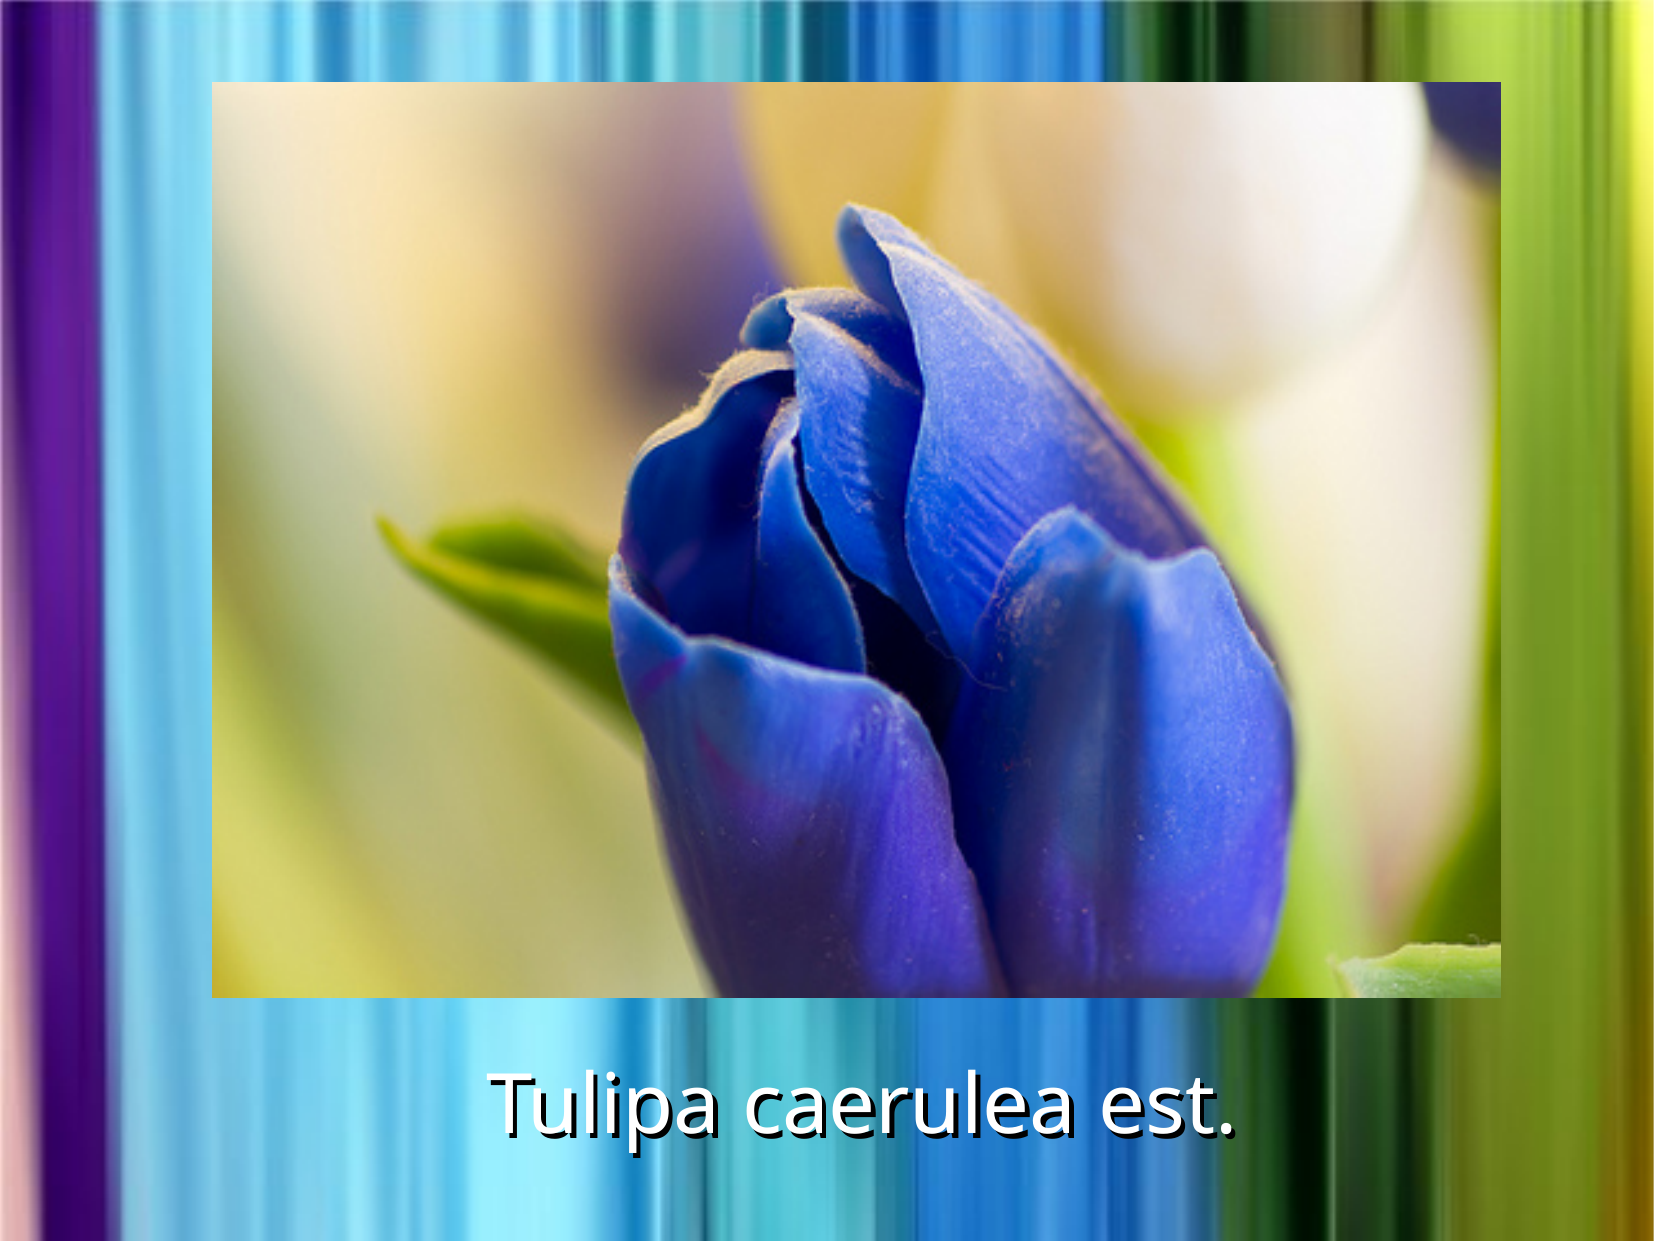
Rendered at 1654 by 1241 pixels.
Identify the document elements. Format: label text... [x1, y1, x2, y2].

picture [0, 0, 1654, 1241]
title Tulipa caerulea est. [118, 997, 1607, 1205]
